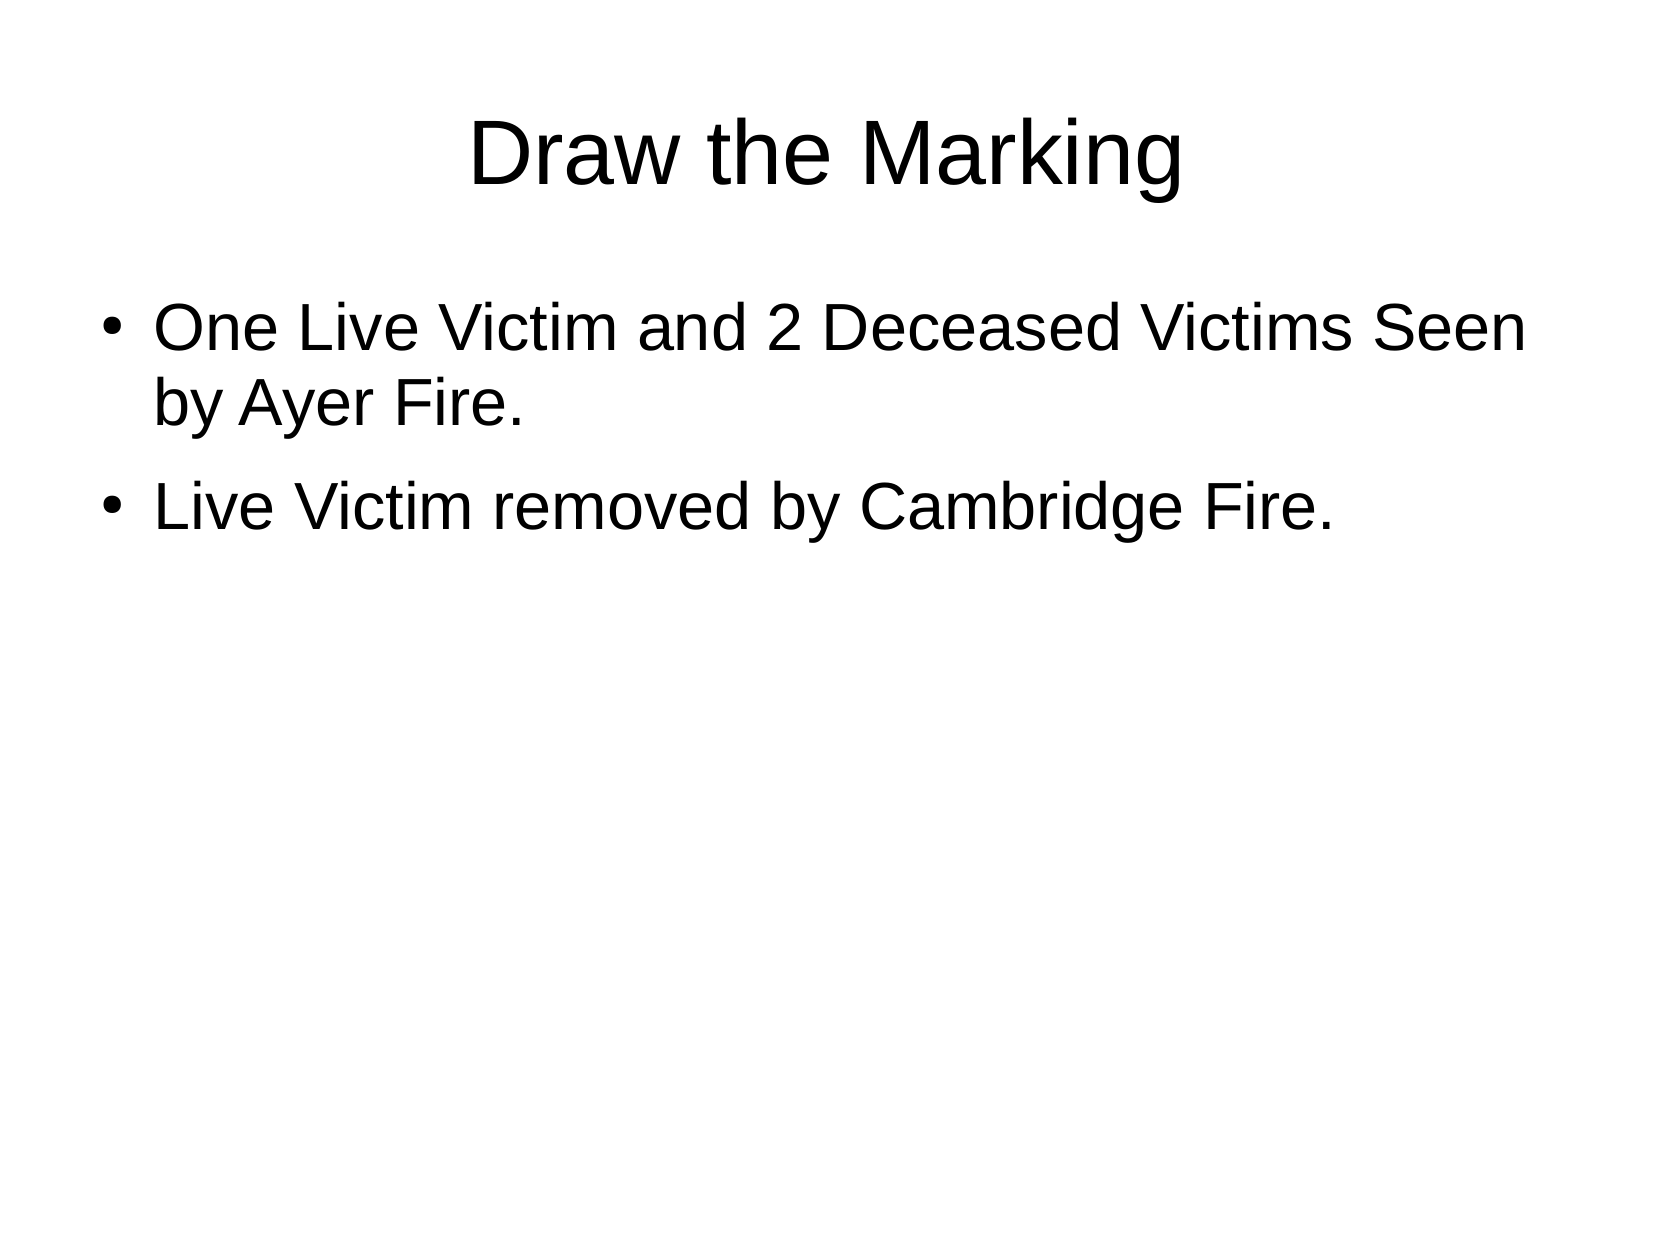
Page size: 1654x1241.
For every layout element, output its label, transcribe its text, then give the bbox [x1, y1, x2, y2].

title Draw the Marking [82, 49, 1571, 257]
list One Live Victim and 2 Deceased Victims Seen by Ayer Fire. Live Victim removed by Cambridge Fire. [82, 290, 1571, 1010]
